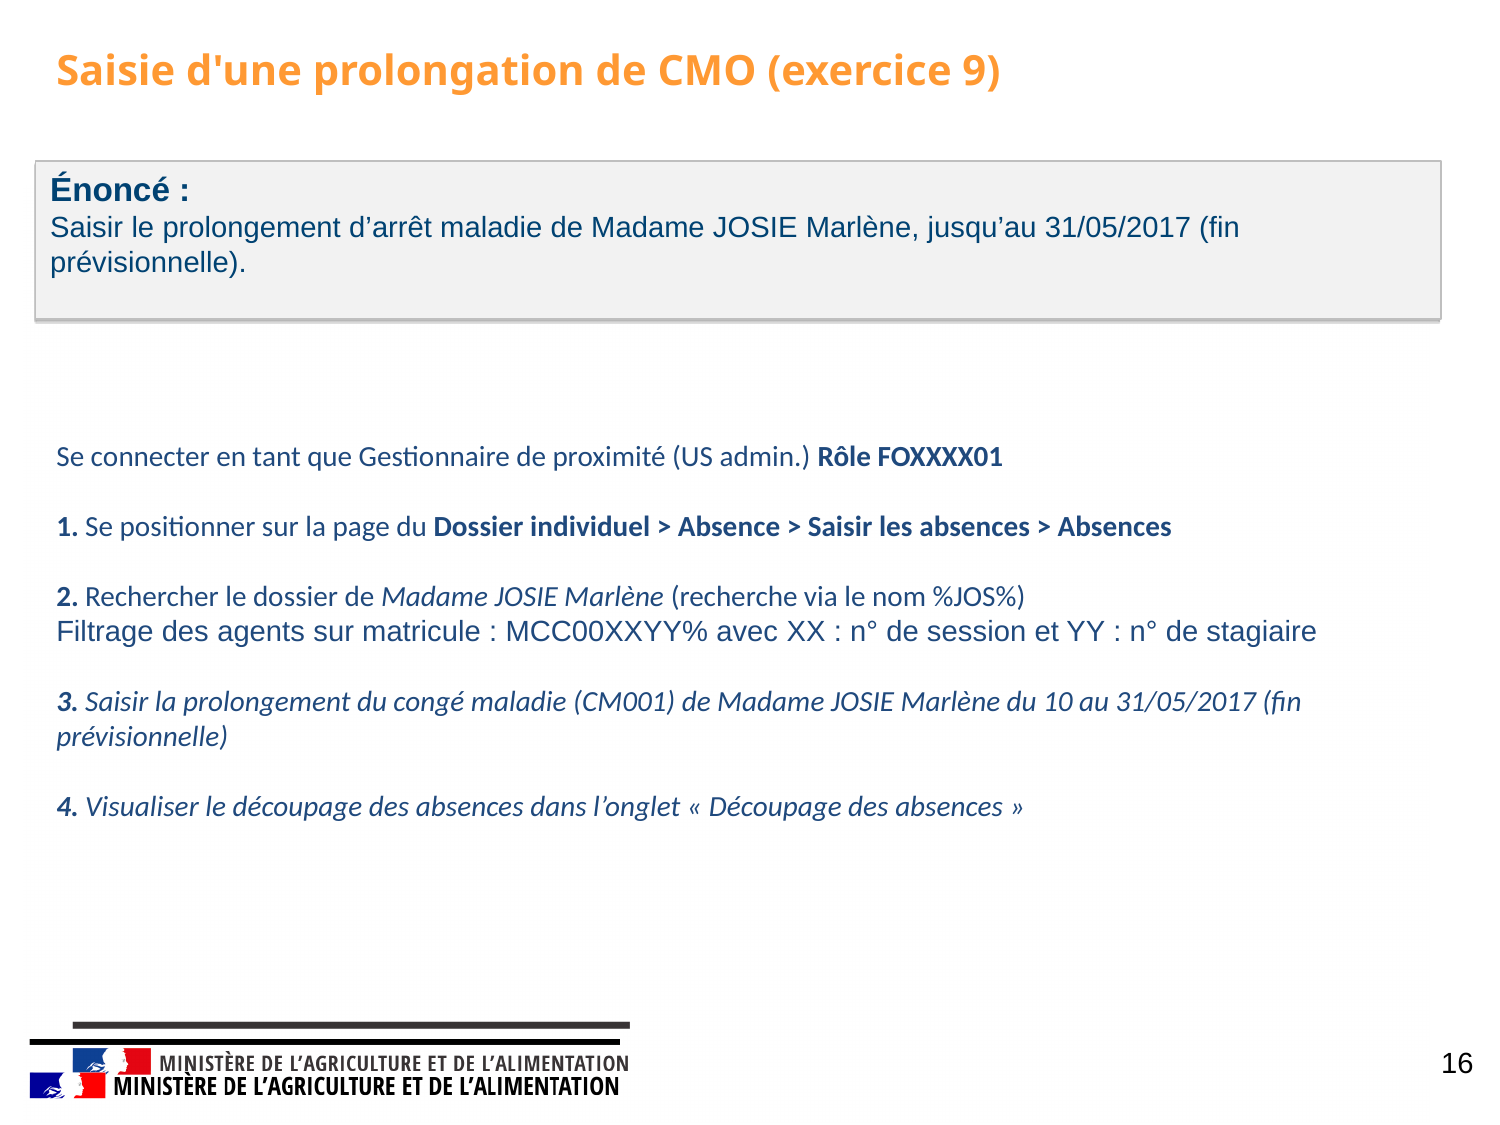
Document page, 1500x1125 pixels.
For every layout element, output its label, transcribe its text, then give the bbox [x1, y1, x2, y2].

text_box Saisie d'une prolongation de CMO (exercice 9) [41, 36, 1459, 143]
picture [23, 185, 1430, 1123]
text_box Énoncé : Saisir le prolongement d’arrêt maladie de Madame JOSIE Marlène, jusqu’au 31/05/2017 (fin prévisionnelle). [35, 160, 1441, 319]
text_box Se connecter en tant que Gestionnaire de proximité (US admin.) Rôle FOXXXX01 1. Se positionner sur la page du Dossier individuel > Absence > Saisir les absences > Absences 2. Rechercher le dossier de Madame JOSIE Marlène (recherche via le nom %JOS%) Filtrage des agents sur matricule : MCC00XXYY% avec XX : n° de session et YY : n° de stagiaire 3. Saisir la prolongement du congé maladie (CM001) de Madame JOSIE Marlène du 10 au 31/05/2017 (fin prévisionnelle) 4. Visualiser le découpage des absences dans l’onglet « Découpage des absences » [41, 395, 1459, 1082]
